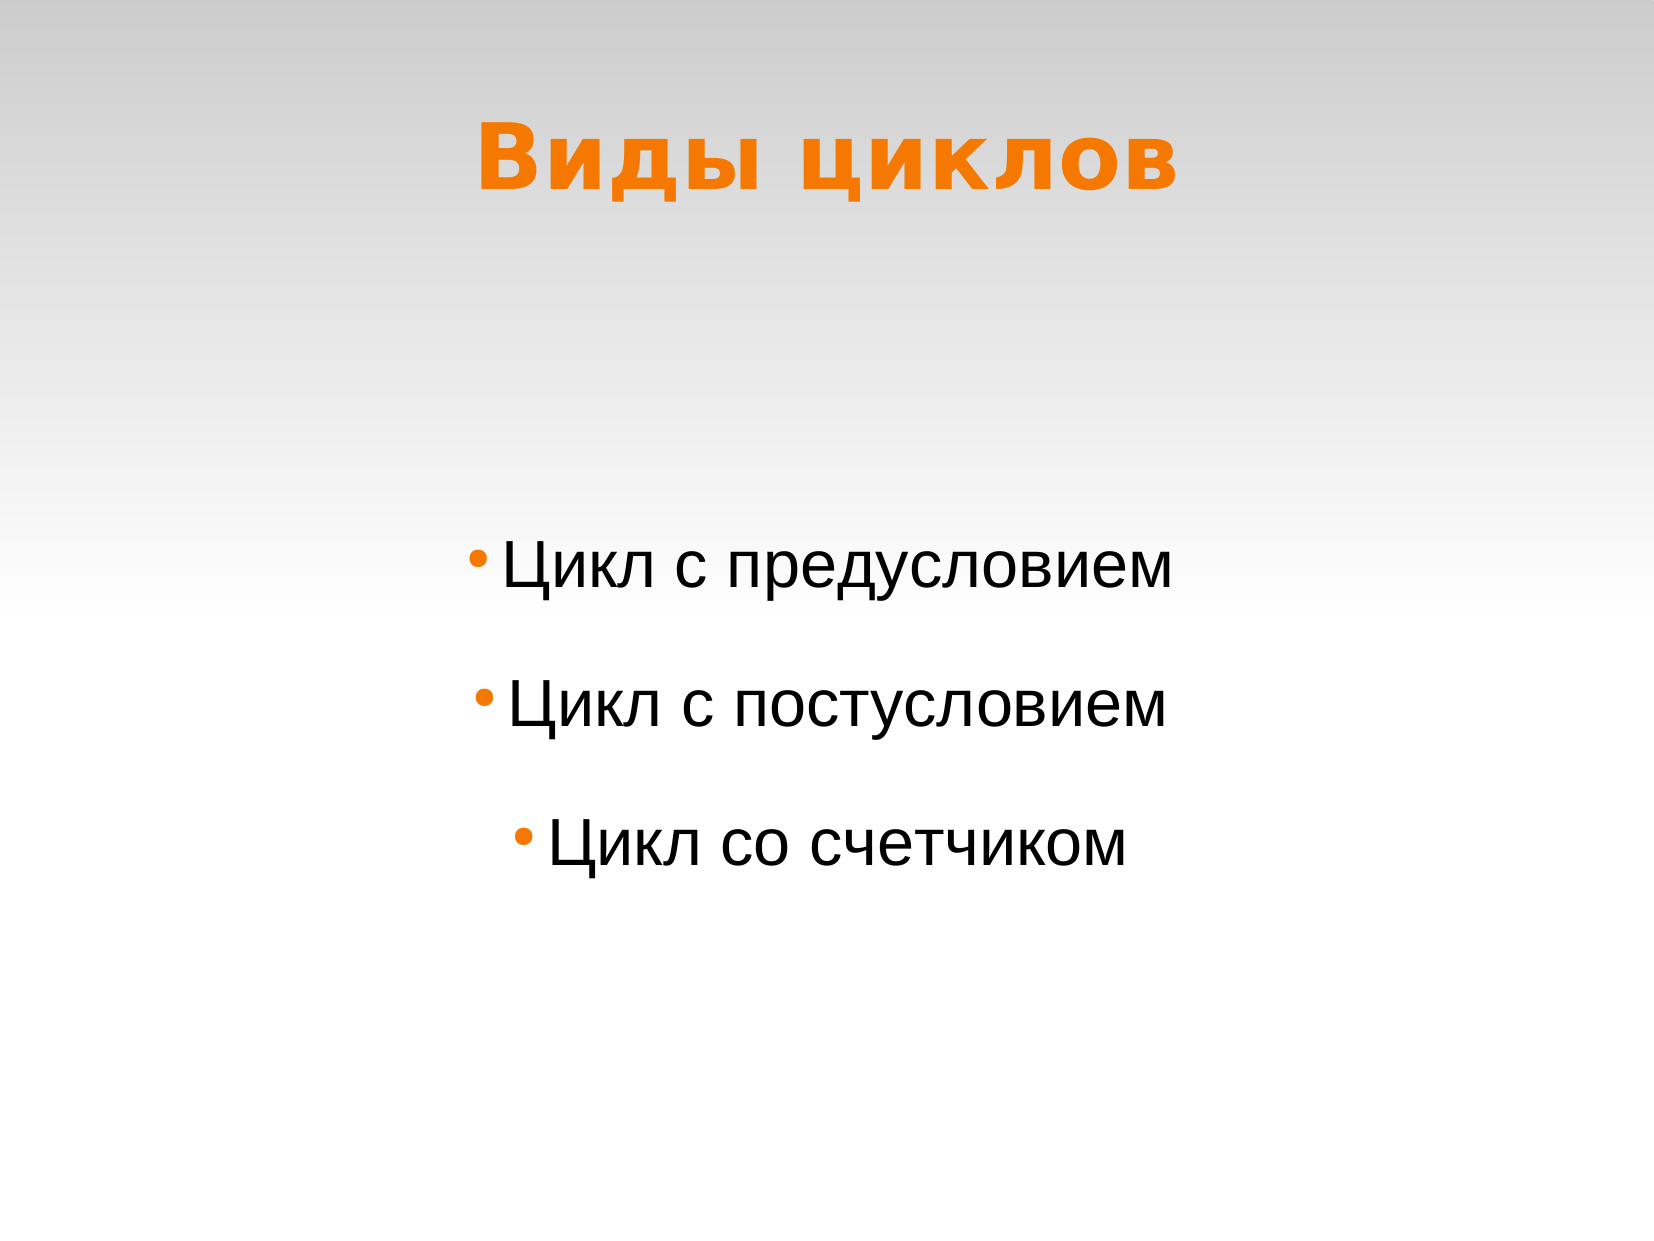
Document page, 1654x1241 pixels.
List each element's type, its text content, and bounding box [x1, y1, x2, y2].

title Виды циклов [82, 56, 1571, 250]
subtitle Цикл с предусловием Цикл с постусловием Цикл со счетчиком [82, 290, 1571, 1109]
